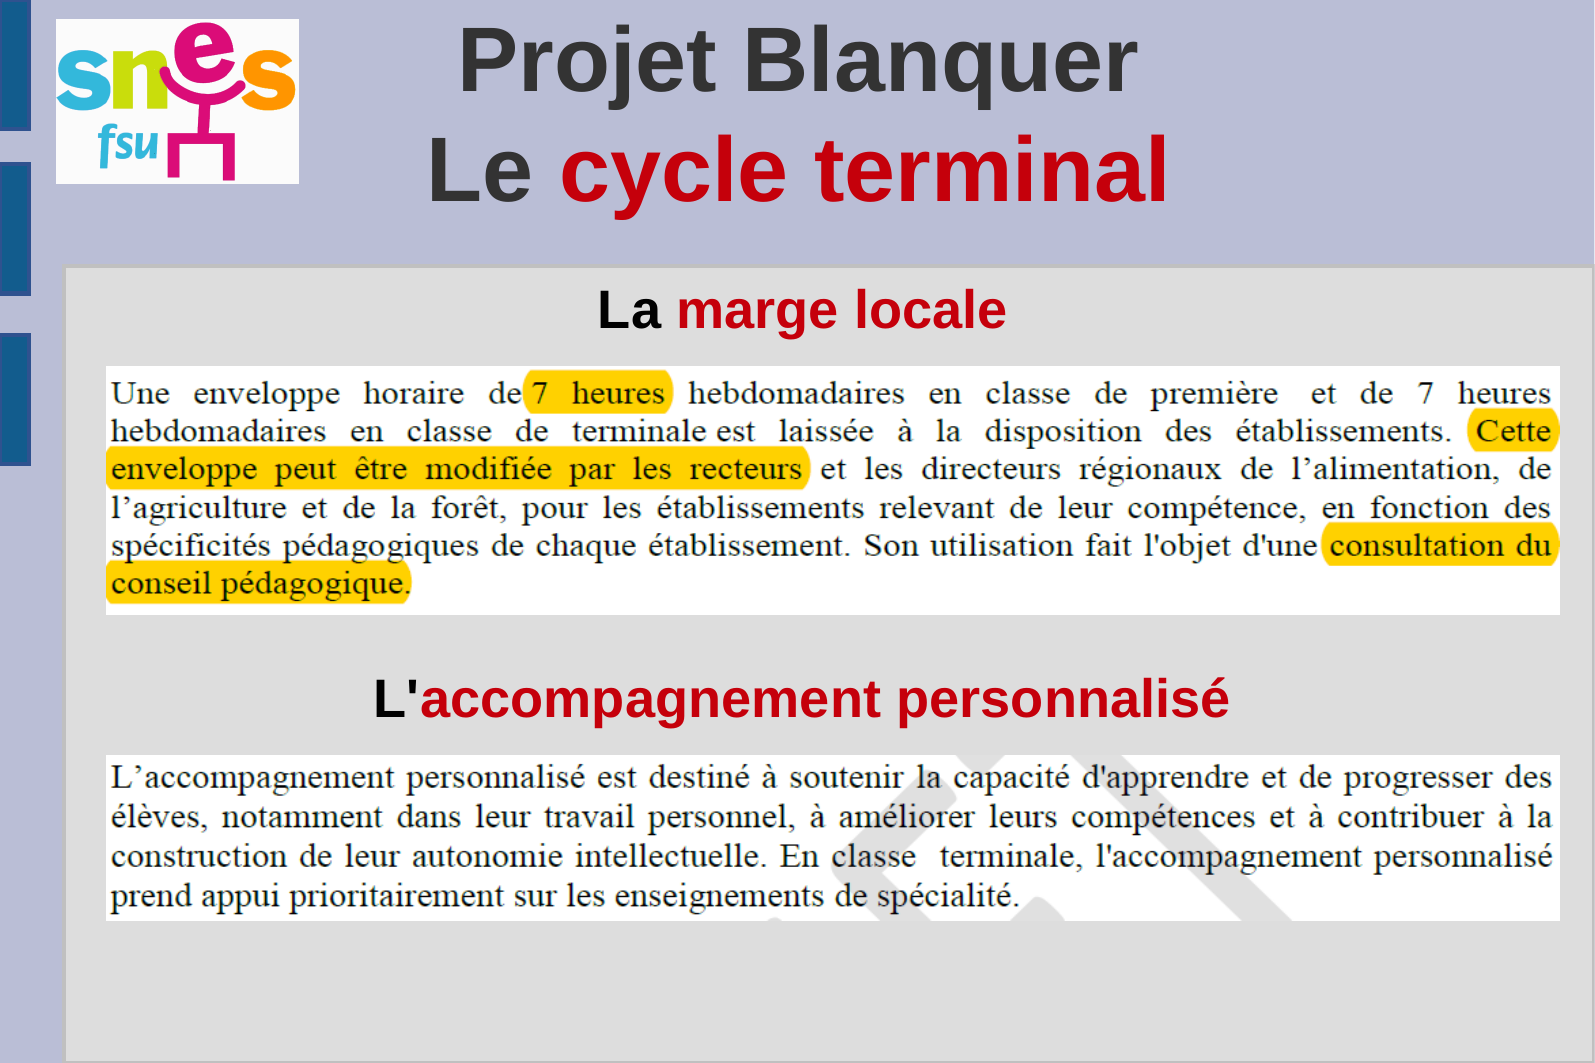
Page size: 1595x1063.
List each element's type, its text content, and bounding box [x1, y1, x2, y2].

picture [56, 19, 299, 184]
picture [106, 755, 1560, 921]
picture [106, 366, 1560, 615]
text_box La marge locale [295, 271, 1312, 366]
title Projet Blanquer Le cycle terminal [118, 0, 1480, 206]
text_box L'accompagnement personnalisé [295, 661, 1312, 756]
